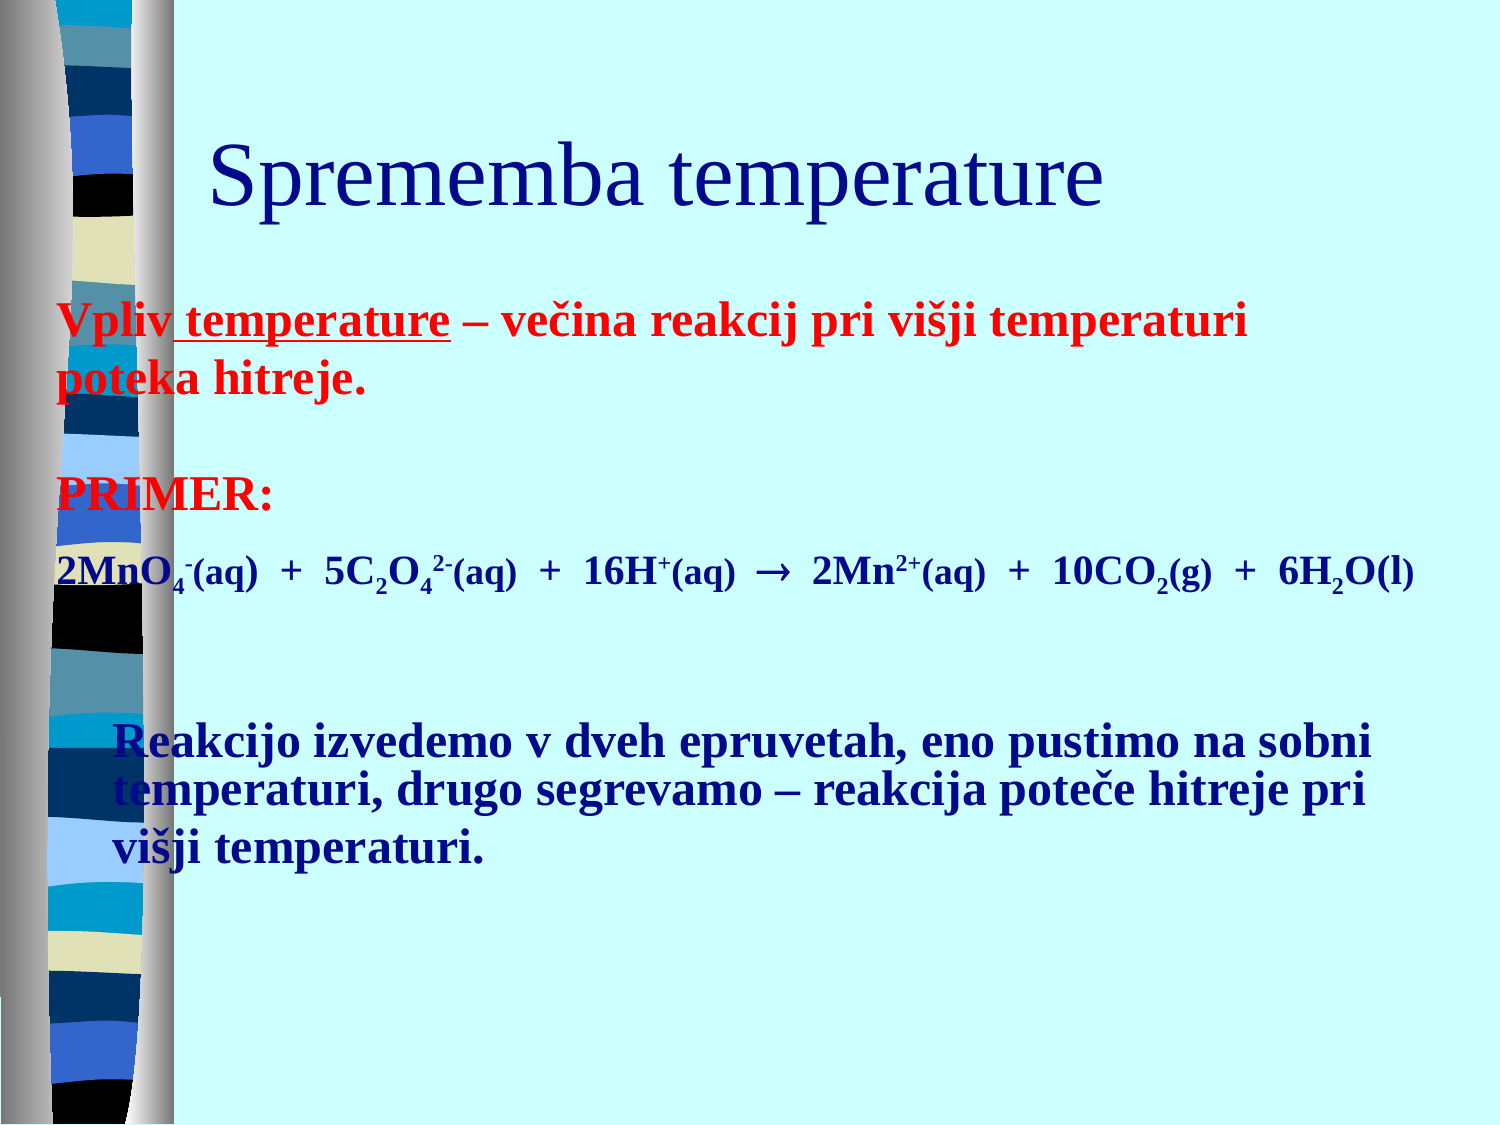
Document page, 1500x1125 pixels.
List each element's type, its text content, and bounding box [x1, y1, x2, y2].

list Vpliv temperature – večina reakcij pri višji temperaturi poteka hitreje. PRIMER: 2MnO4-(aq) + 5C2O42-(aq) + 16H+(aq)  2Mn2+(aq) + 10CO2(g) + 6H2O(l) Reakcijo izvedemo v dveh epruvetah, eno pustimo na sobni temperaturi, drugo segrevamo – reakcija poteče hitreje pri višji temperaturi. [41, 290, 1459, 966]
title Sprememba temperature [192, 75, 1468, 263]
